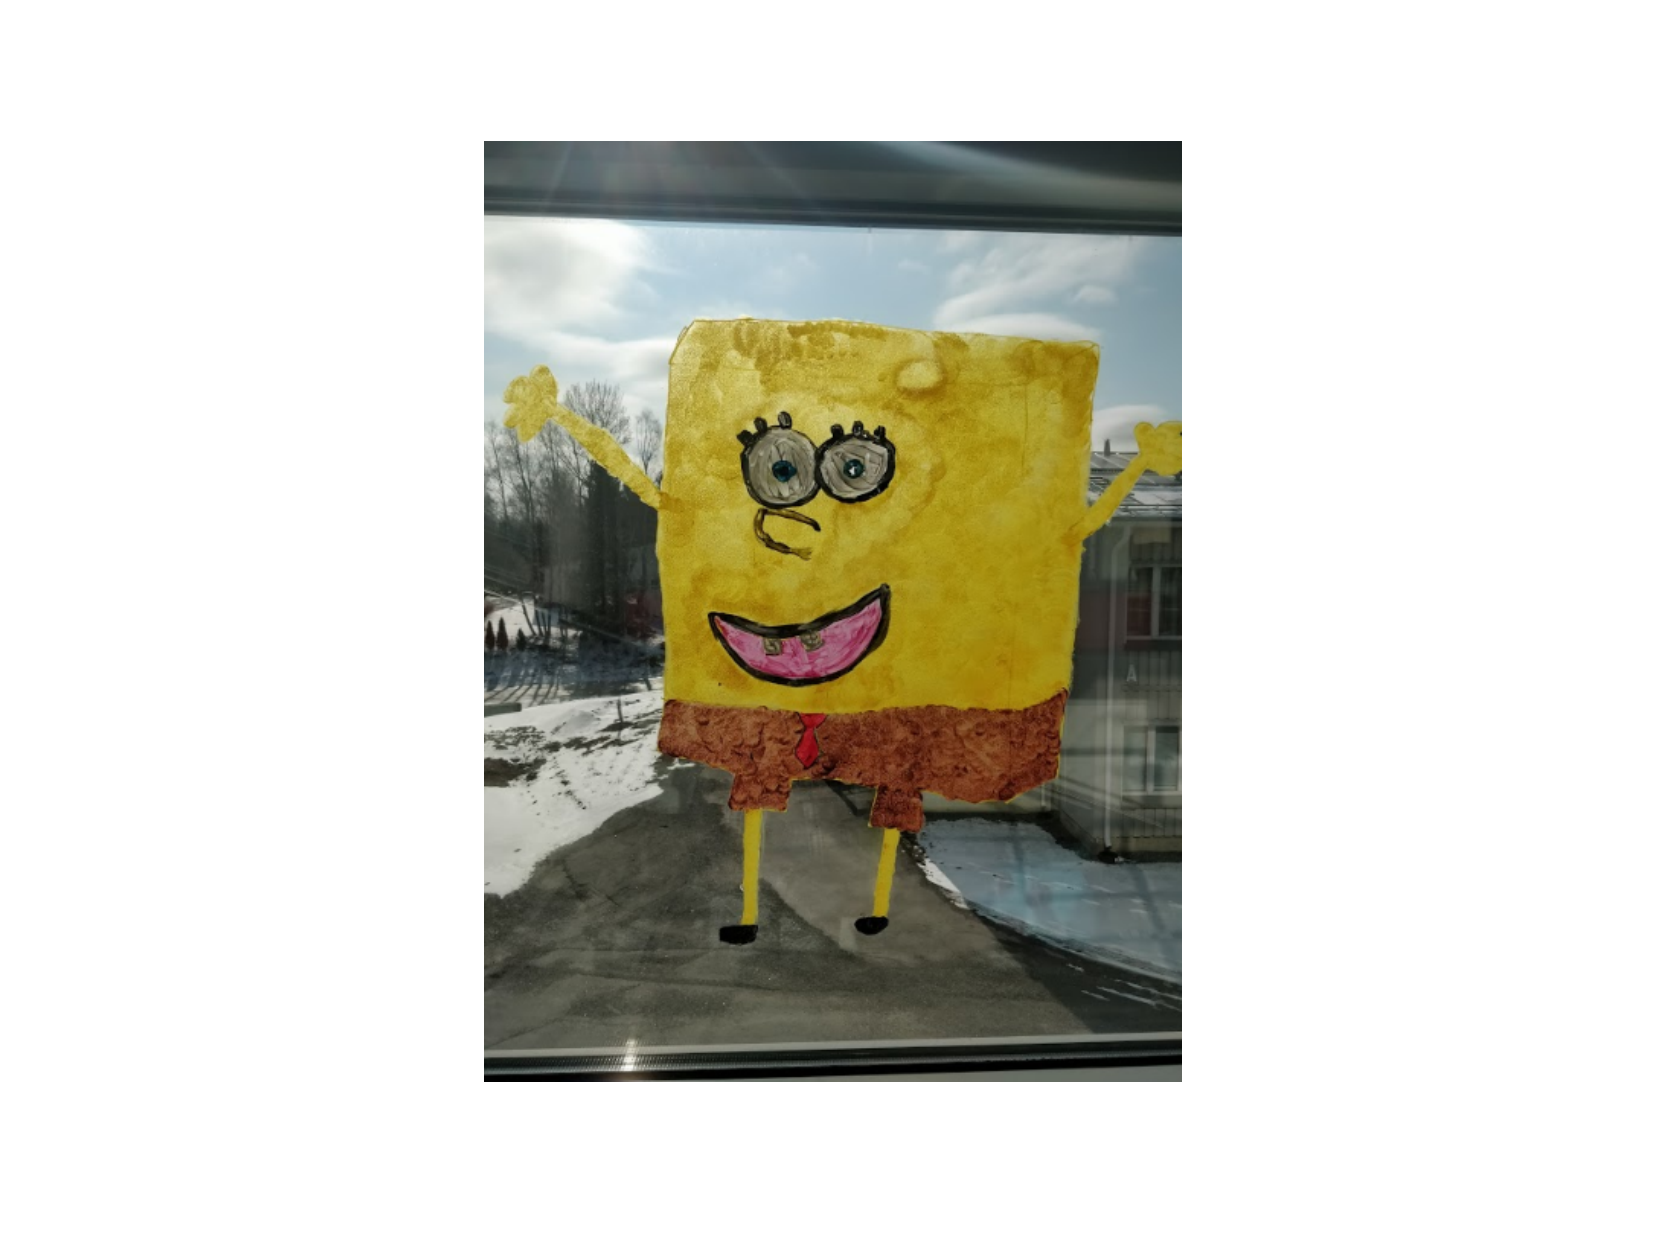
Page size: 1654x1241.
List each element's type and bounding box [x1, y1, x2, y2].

picture [484, 141, 1182, 1083]
